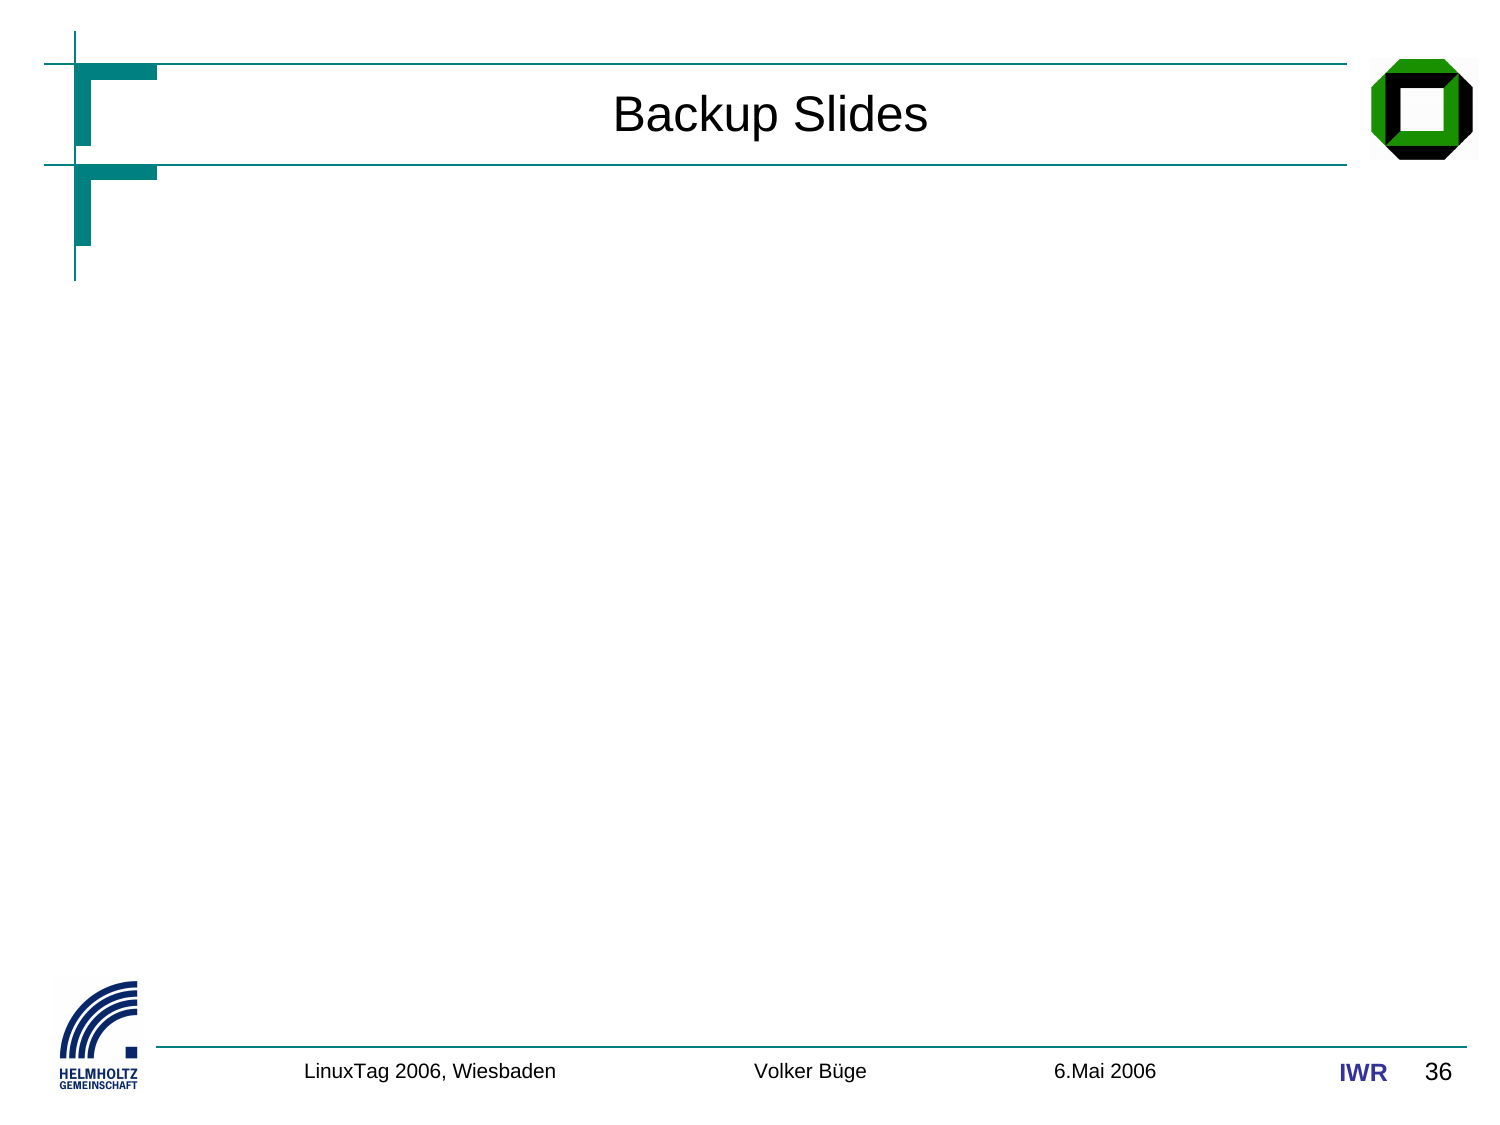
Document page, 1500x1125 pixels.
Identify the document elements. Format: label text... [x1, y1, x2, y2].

picture [1370, 58, 1479, 160]
title Backup Slides [194, 53, 1347, 165]
